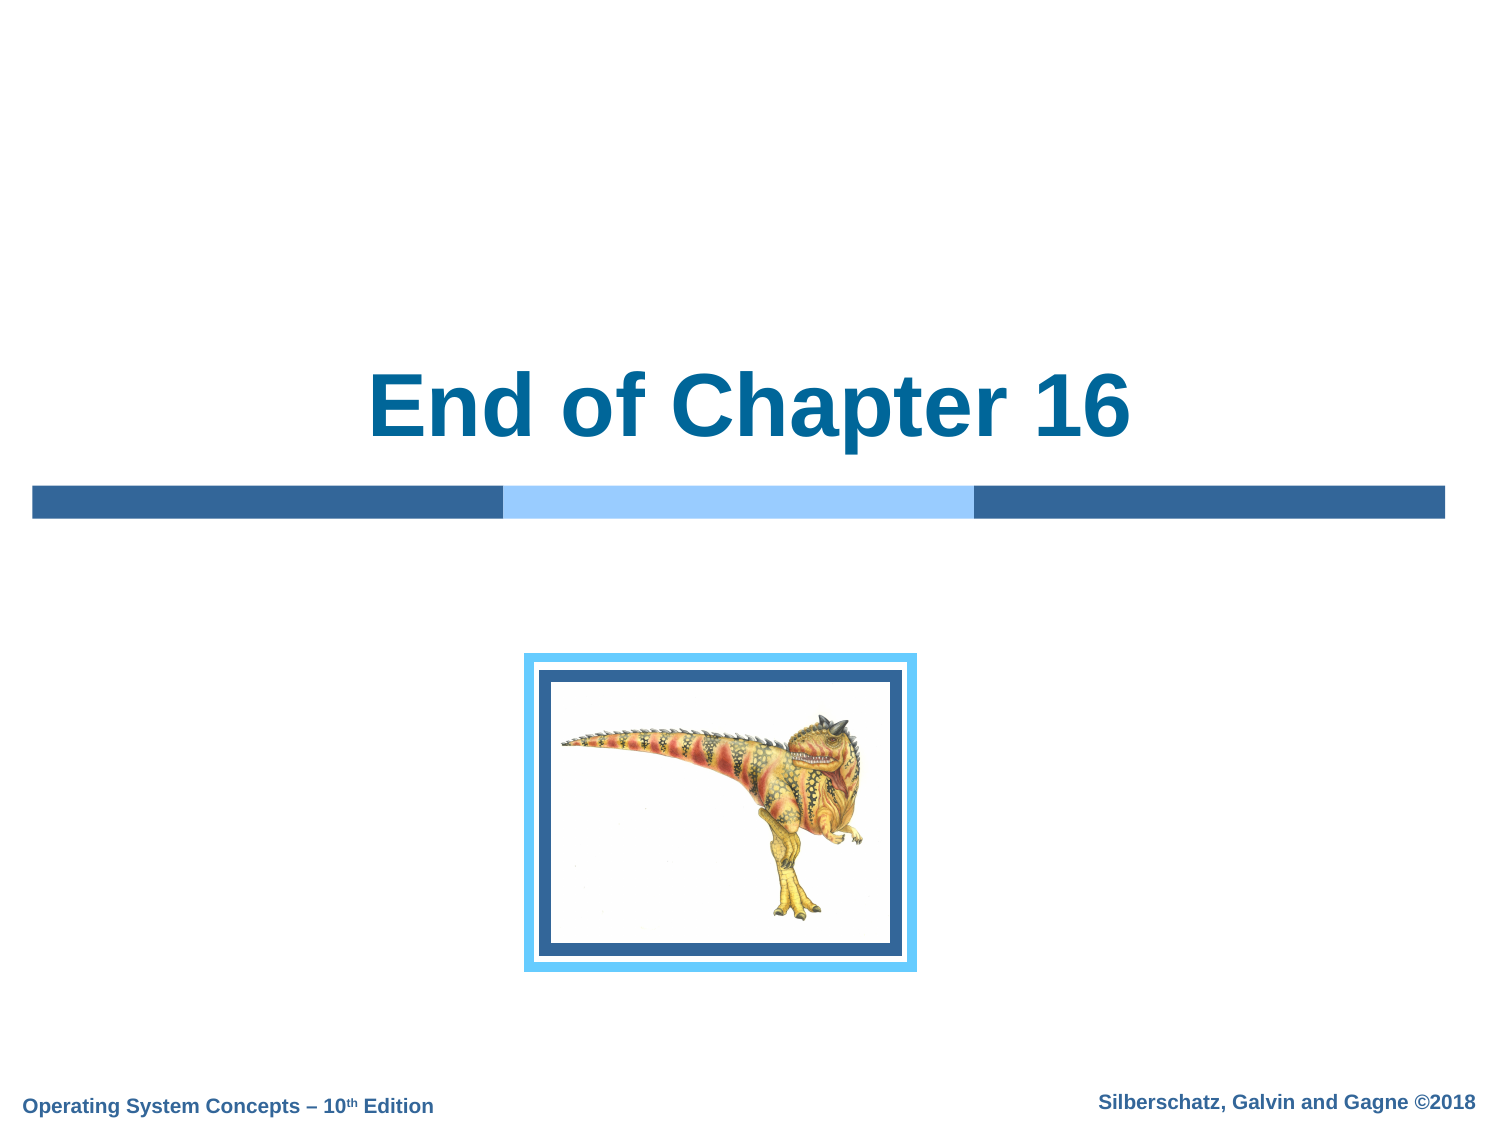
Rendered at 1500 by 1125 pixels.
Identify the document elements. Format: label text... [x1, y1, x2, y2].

picture [551, 682, 890, 943]
title End of Chapter 16 [112, 112, 1388, 462]
